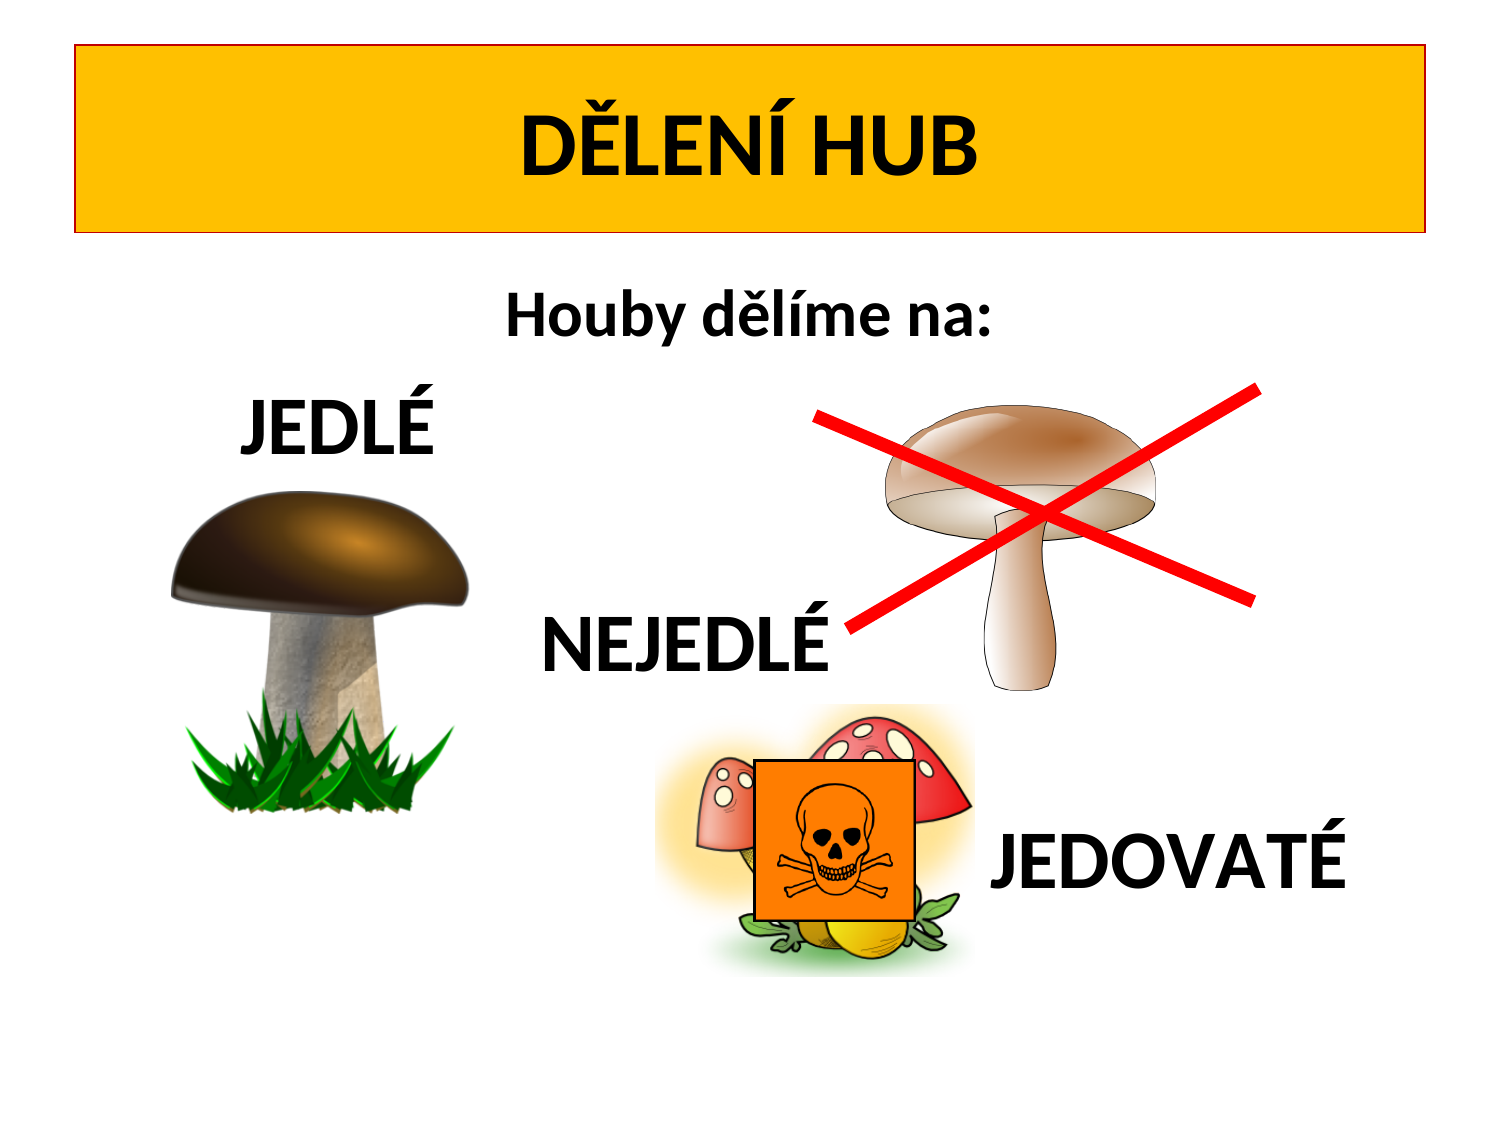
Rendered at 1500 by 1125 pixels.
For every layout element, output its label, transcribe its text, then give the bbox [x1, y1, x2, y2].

text_box [814, 385, 1259, 633]
list Houby dělíme na: JEDLÉ NEJEDLÉ JEDOVATÉ [75, 262, 1426, 1005]
picture [655, 704, 975, 977]
title DĚLENÍ HUB [75, 45, 1426, 233]
picture [885, 519, 1156, 691]
picture [1057, 455, 1156, 555]
picture [885, 405, 1156, 507]
picture [171, 491, 475, 814]
picture [885, 451, 1033, 601]
